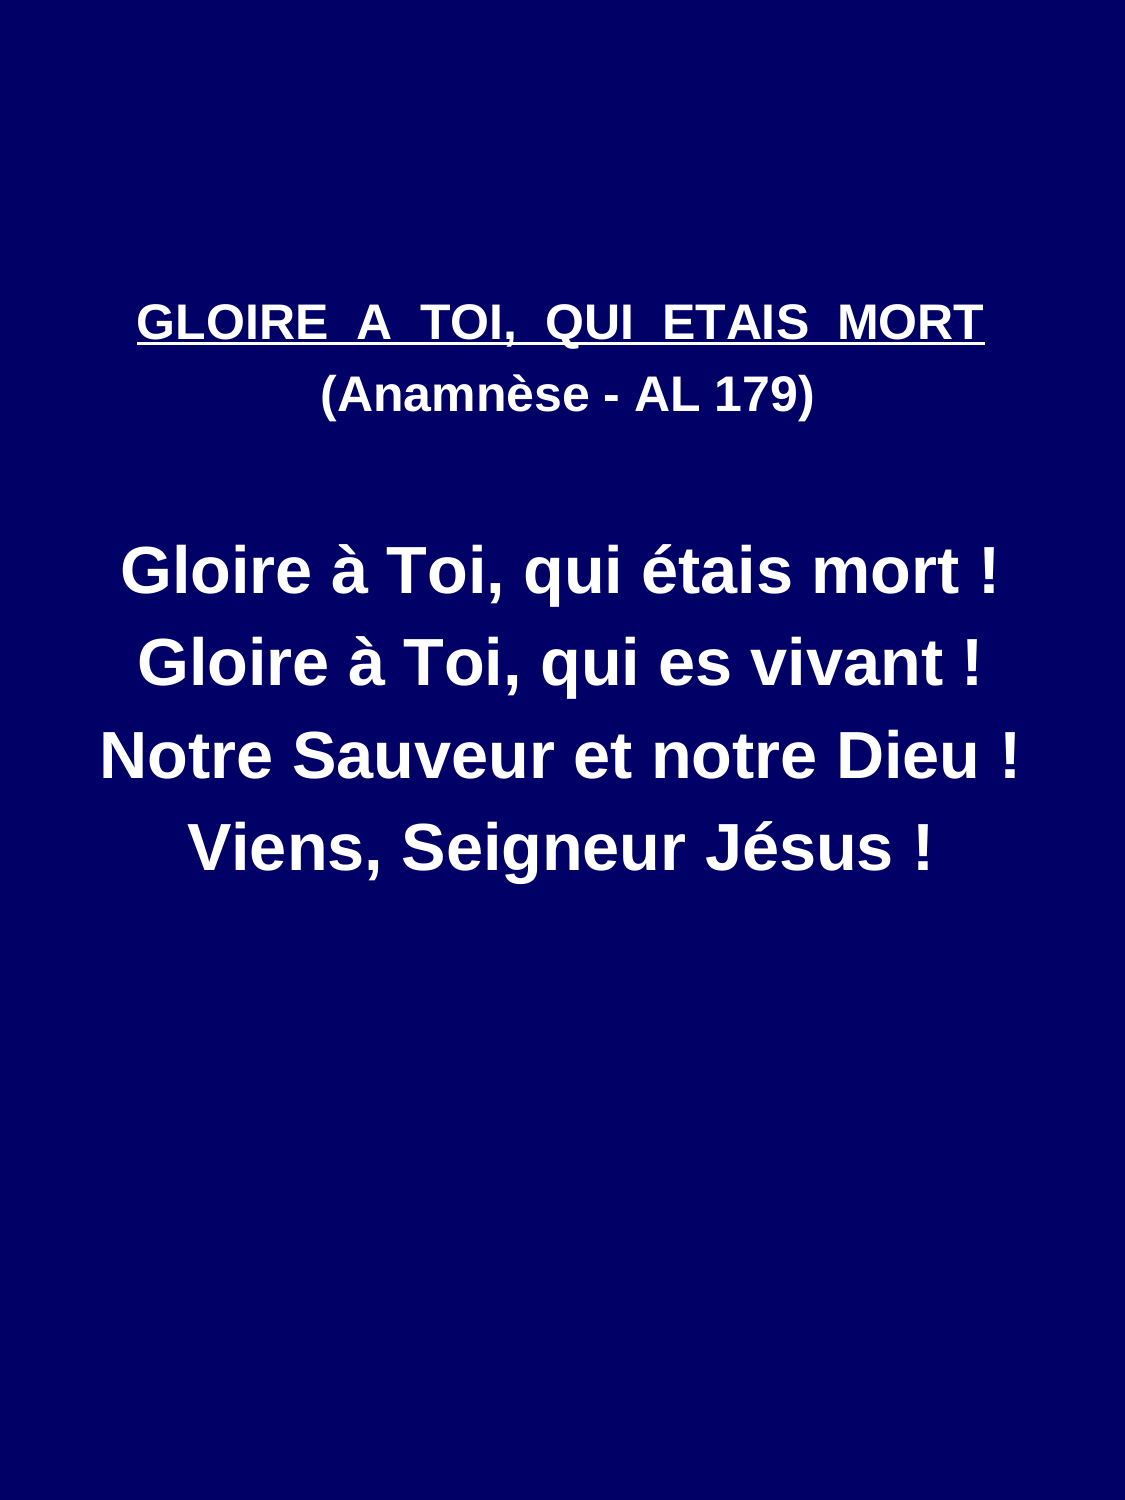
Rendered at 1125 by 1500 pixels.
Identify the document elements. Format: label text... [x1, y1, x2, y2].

text_box GLOIRE A TOI, QUI ETAIS MORT (Anamnèse - AL 179) Gloire à Toi, qui étais mort ! Gloire à Toi, qui es vivant ! Notre Sauveur et notre Dieu ! Viens, Seigneur Jésus ! [11, 188, 1111, 1340]
